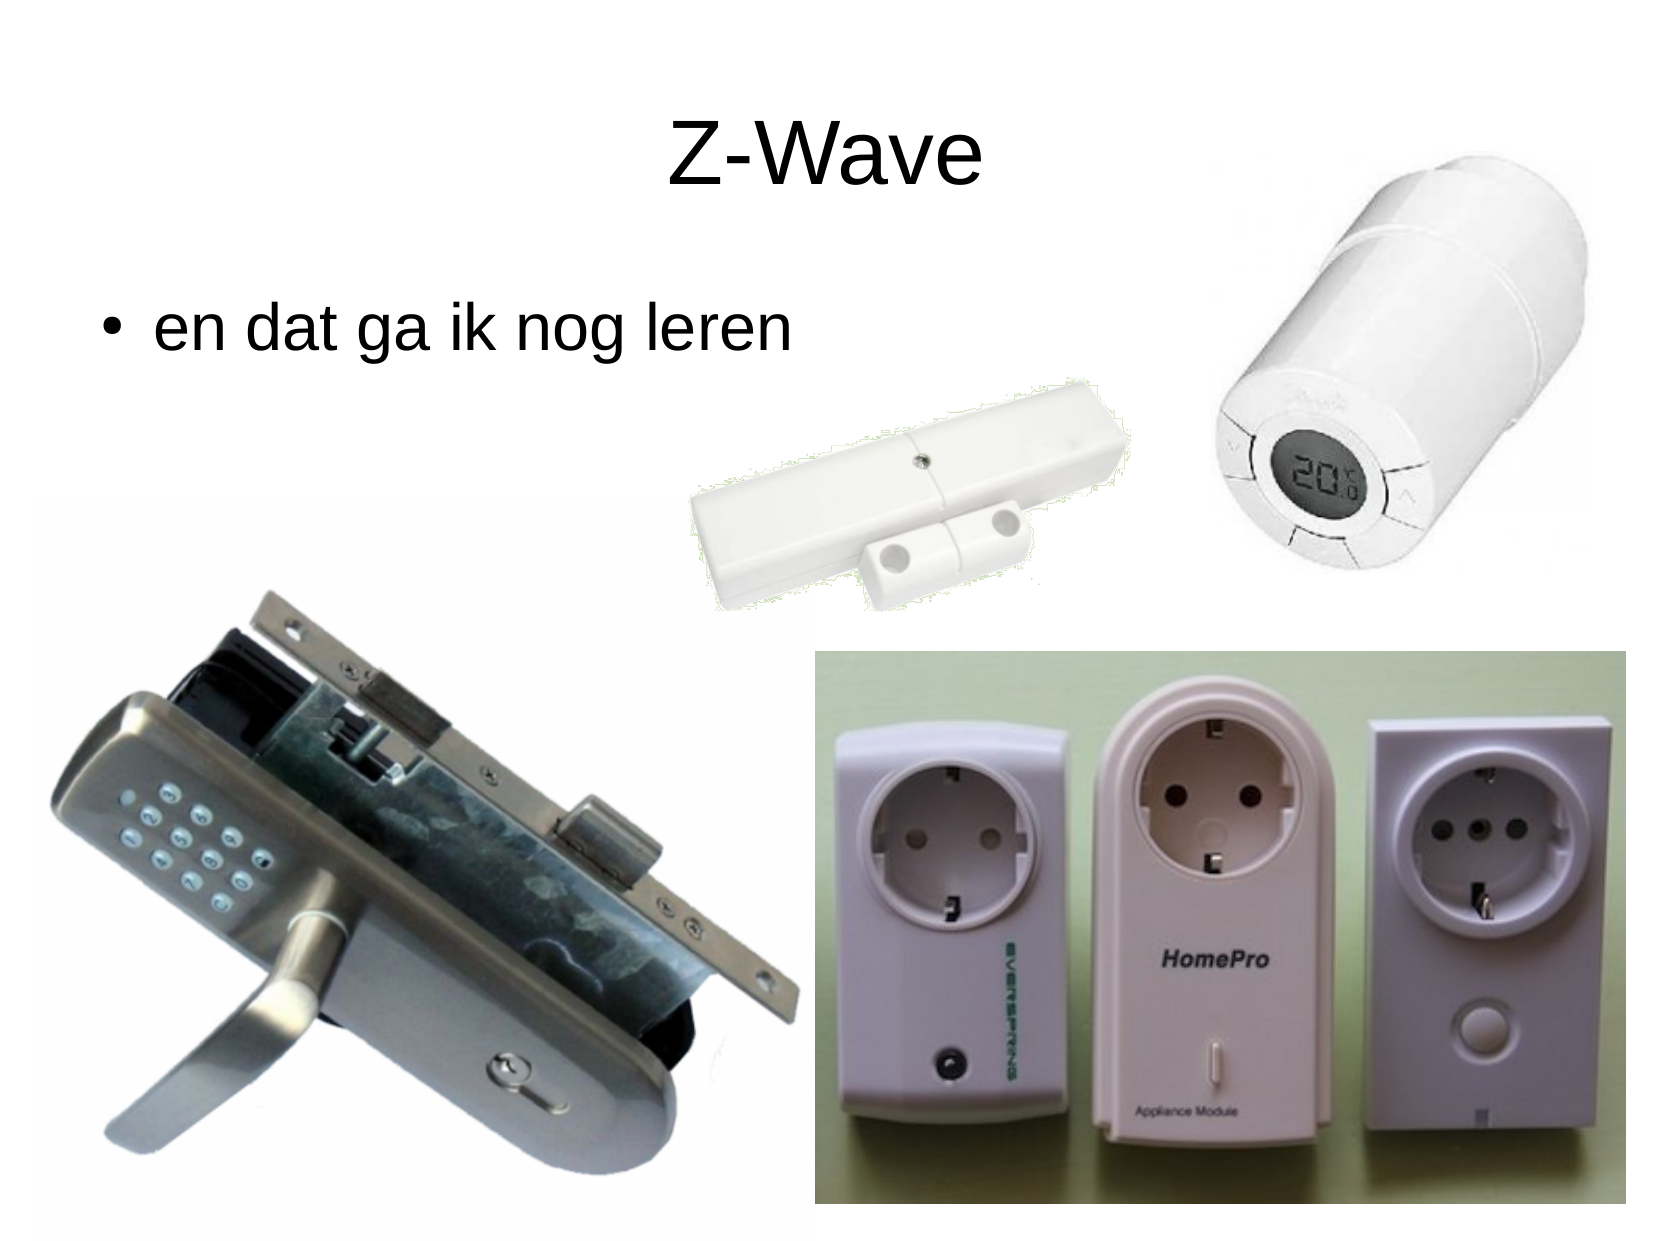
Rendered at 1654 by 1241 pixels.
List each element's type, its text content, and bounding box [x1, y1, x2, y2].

picture [33, 377, 1626, 1241]
list en dat ga ik nog leren [82, 290, 1538, 414]
title Z-Wave [82, 49, 1571, 257]
picture [1210, 151, 1593, 574]
